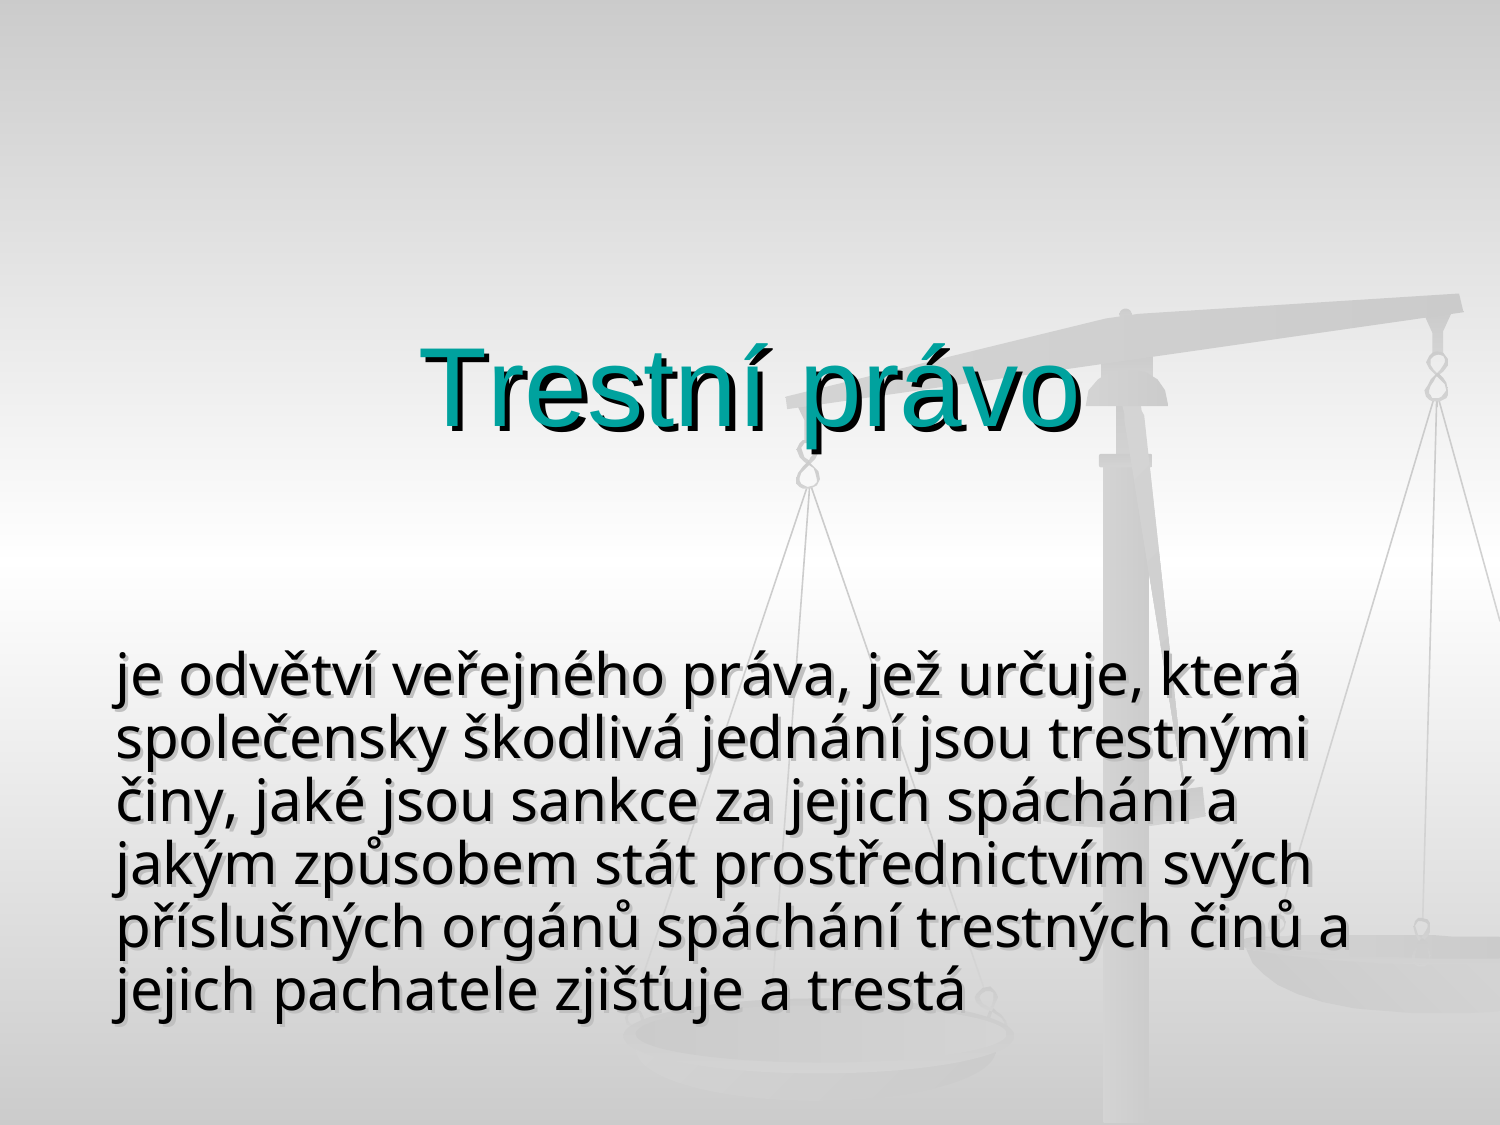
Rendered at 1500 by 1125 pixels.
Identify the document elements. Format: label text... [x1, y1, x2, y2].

title Trestní právo [112, 290, 1388, 457]
subtitle je odvětví veřejného práva, jež určuje, která společensky škodlivá jednání jsou trestnými činy, jaké jsou sankce za jejich spáchání a jakým způsobem stát prostřednictvím svých příslušných orgánů spáchání trestných činů a jejich pachatele zjišťuje a trestá [100, 637, 1412, 1071]
